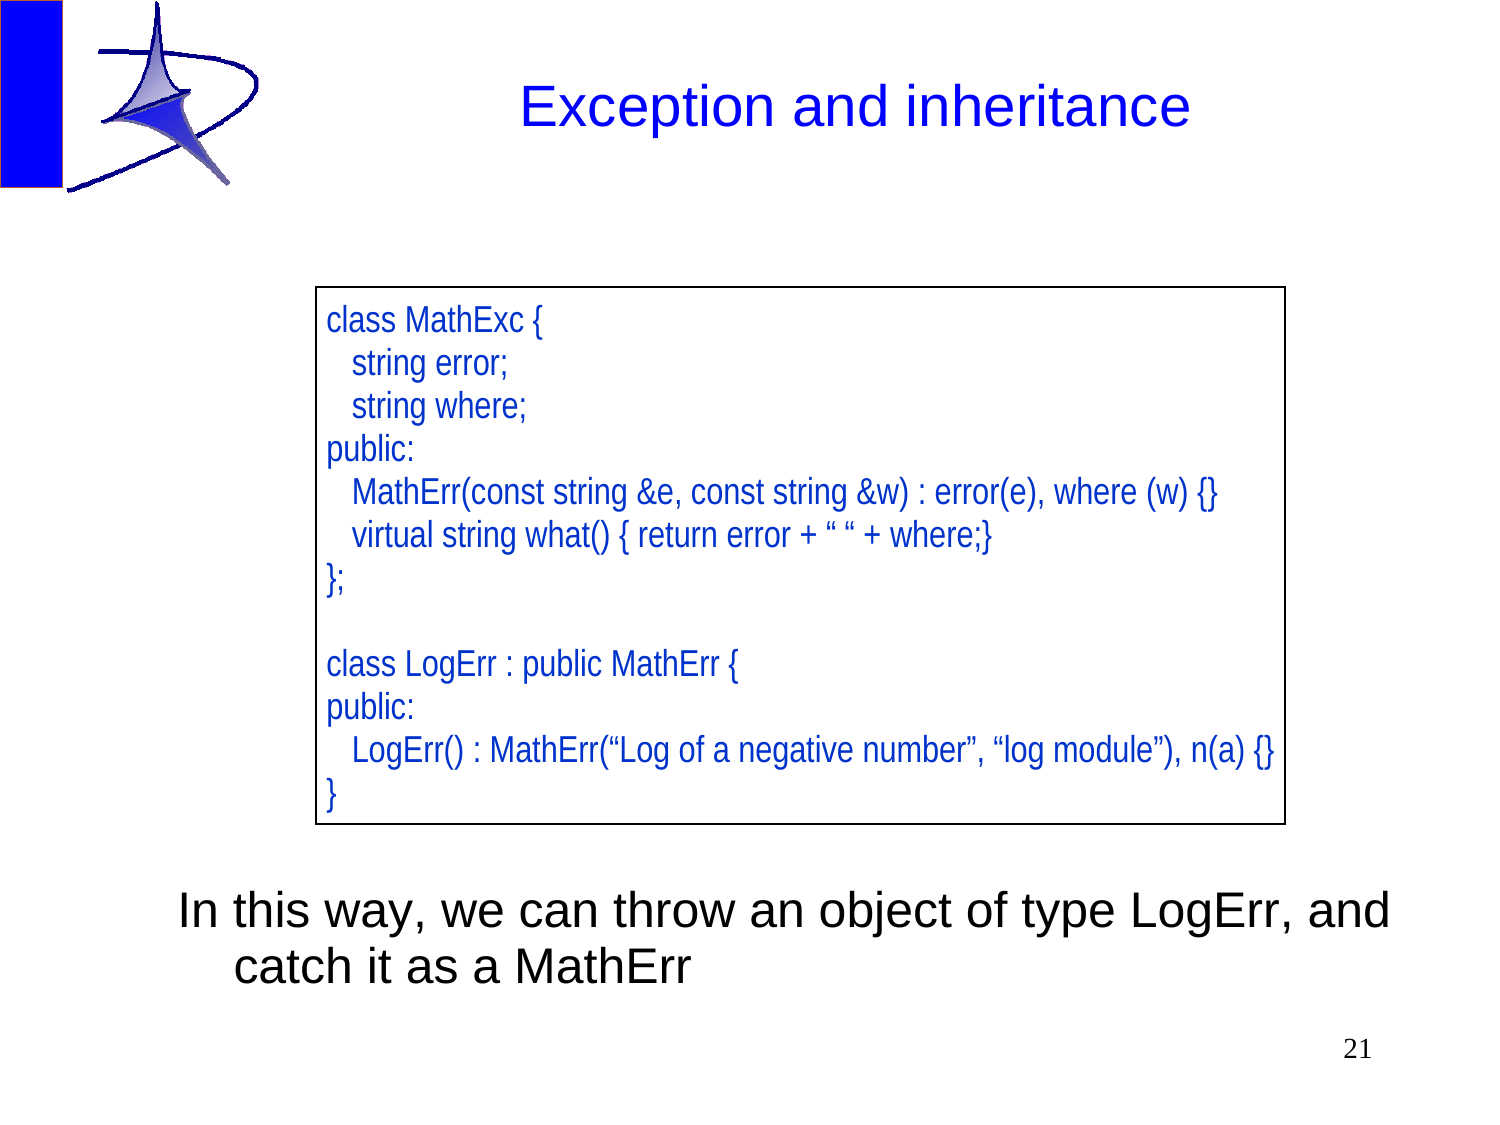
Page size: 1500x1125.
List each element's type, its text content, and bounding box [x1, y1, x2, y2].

text_box class MathExc { string error; string where; public: MathErr(const string &e, const string &w) : error(e), where (w) {} virtual string what() { return error + “ “ + where;} }; class LogErr : public MathErr { public: LogErr() : MathErr(“Log of a negative number”, “log module”), n(a) {} } [315, 286, 1285, 824]
list In this way, we can throw an object of type LogErr, and catch it as a MathErr [162, 875, 1438, 1026]
title Exception and inheritance [262, 24, 1450, 188]
picture [62, 0, 263, 197]
